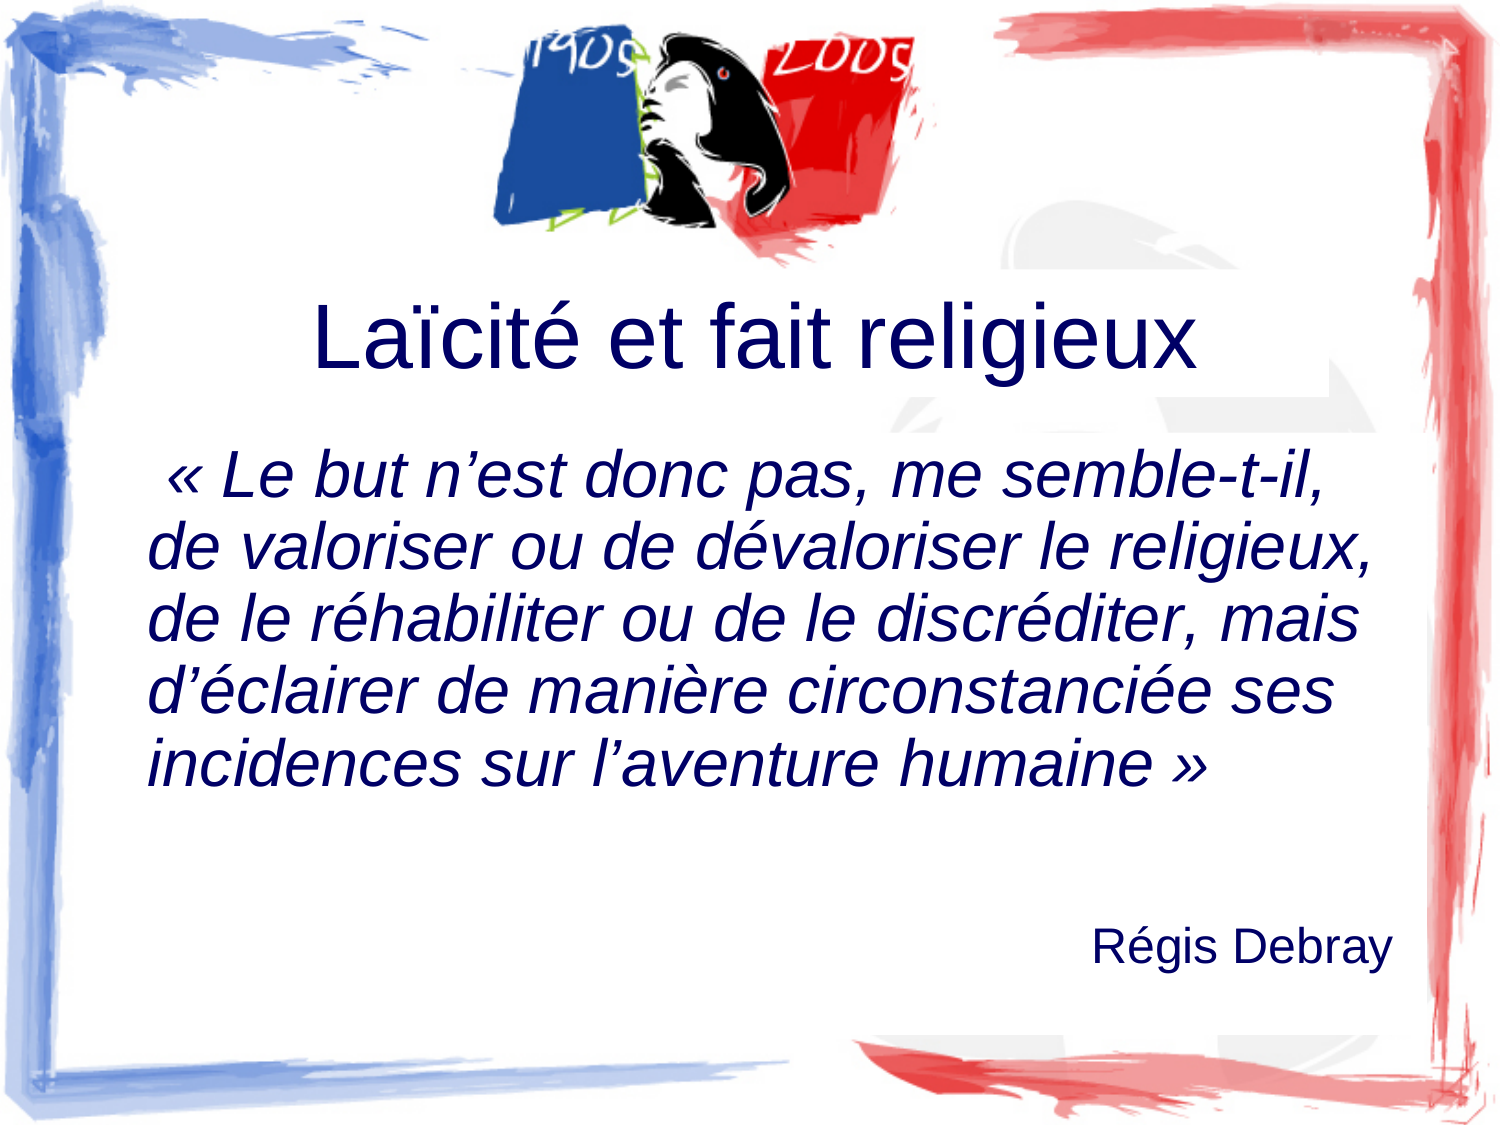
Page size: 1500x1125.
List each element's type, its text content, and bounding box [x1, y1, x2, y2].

list « Le but n’est donc pas, me semble-t-il, de valoriser ou de dévaloriser le religieux, de le réhabiliter ou de le discréditer, mais d’éclairer de manière circonstanciée ses incidences sur l’aventure humaine » Régis Debray [76, 432, 1427, 1035]
title Laïcité et fait religieux [183, 269, 1329, 398]
picture [0, 0, 1500, 1125]
